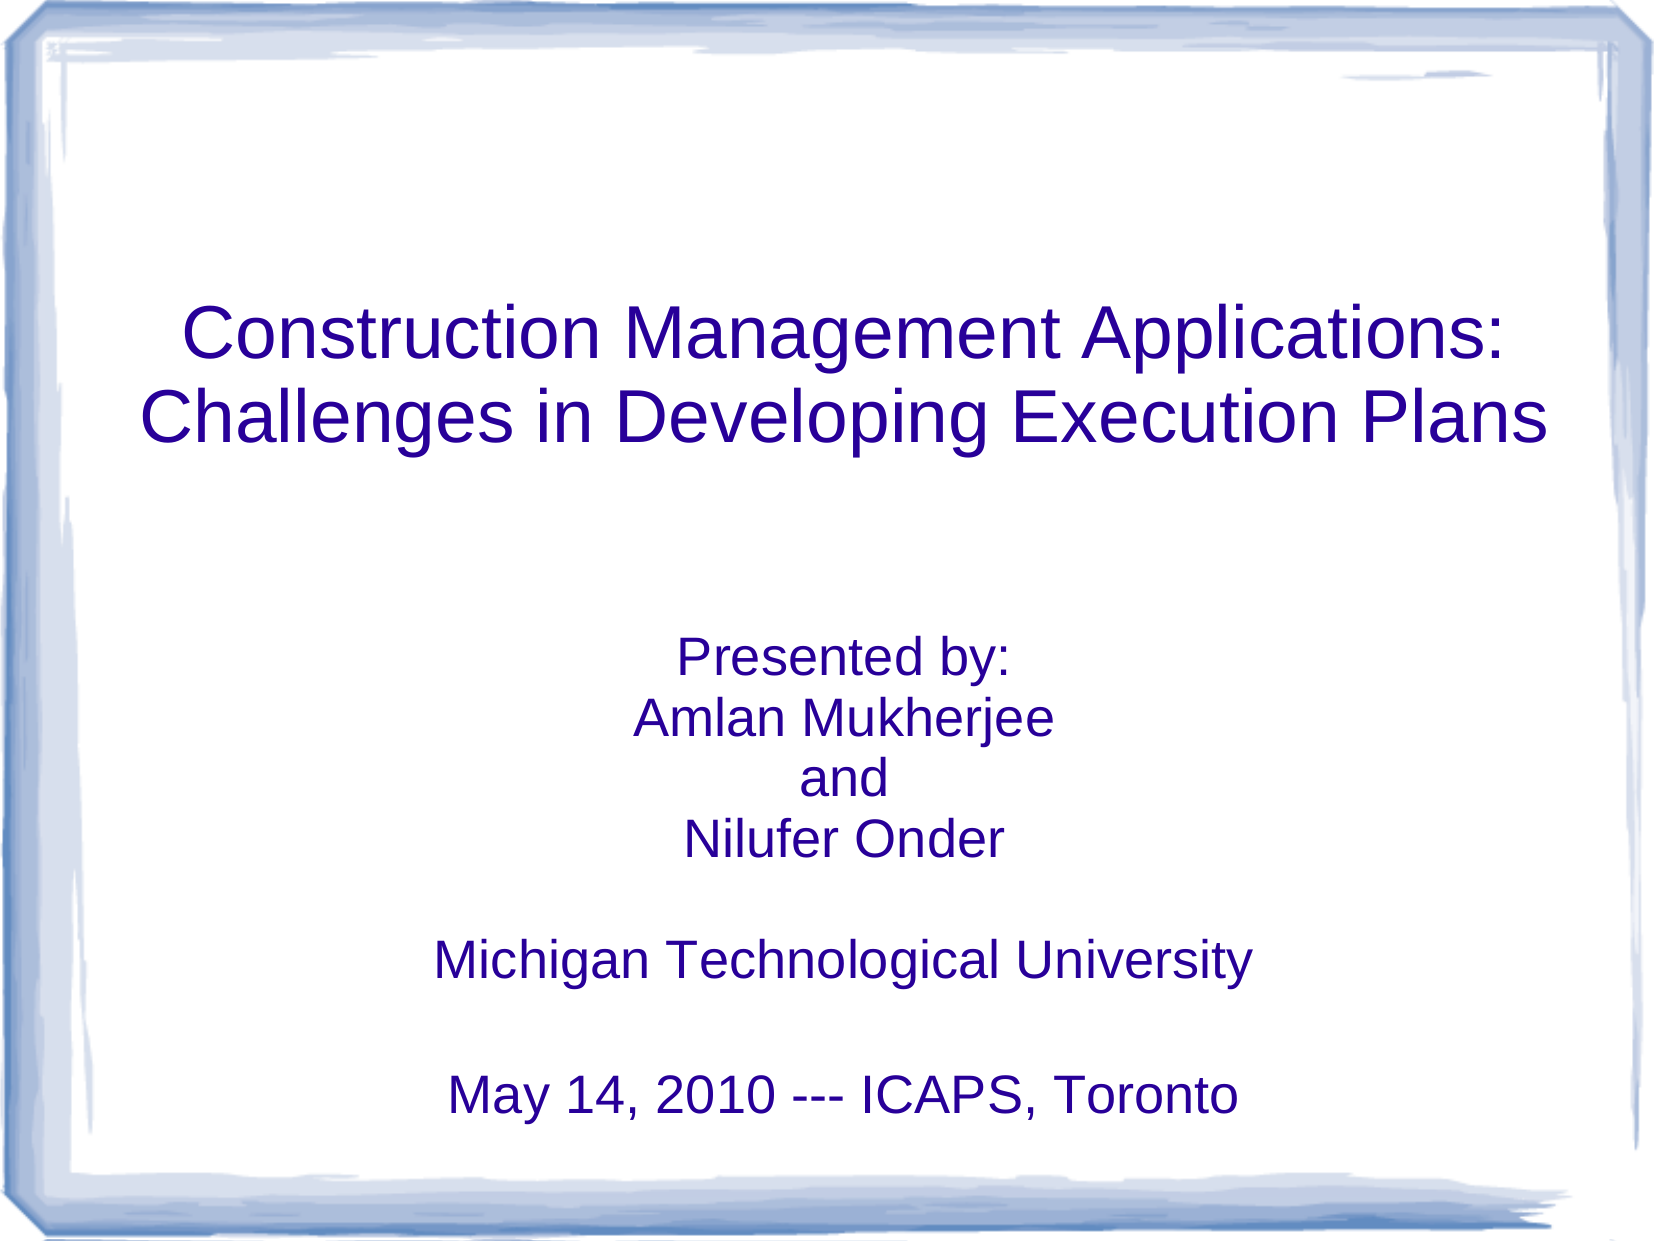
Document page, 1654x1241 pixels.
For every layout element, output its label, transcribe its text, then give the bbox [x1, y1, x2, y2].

picture [0, 0, 1654, 1241]
subtitle Construction Management Applications: Challenges in Developing Execution Plans Presented by: Amlan Mukherjee and Nilufer Onder Michigan Technological University May 14, 2010 --- ICAPS, Toronto [118, 290, 1571, 1126]
